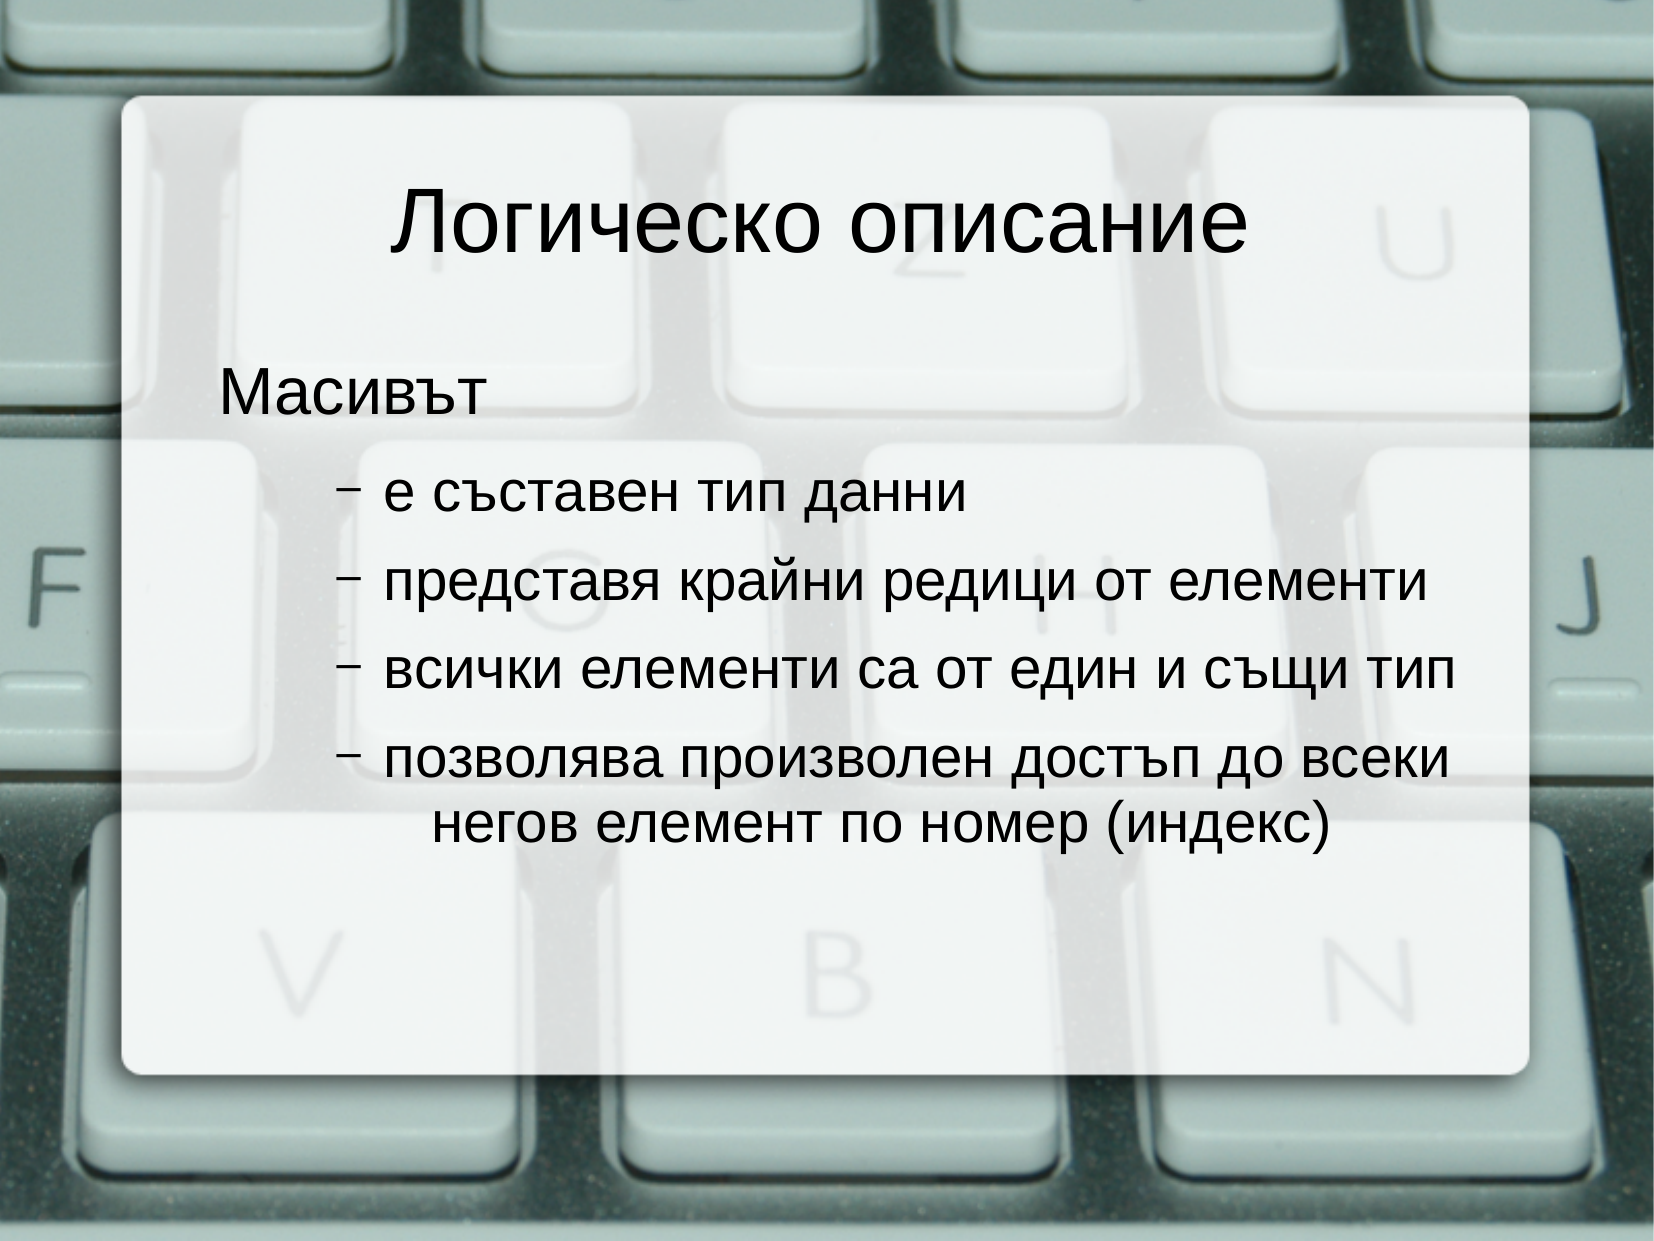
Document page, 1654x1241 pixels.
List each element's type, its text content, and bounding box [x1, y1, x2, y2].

list Масивът е съставен тип данни представя крайни редици от елементи всички елементи са от един и същи тип позволява произволен достъп до всеки негов елемент по номер (индекс) [147, 354, 1506, 1074]
picture [0, 0, 1654, 1241]
title Логическо описание [135, 117, 1506, 325]
